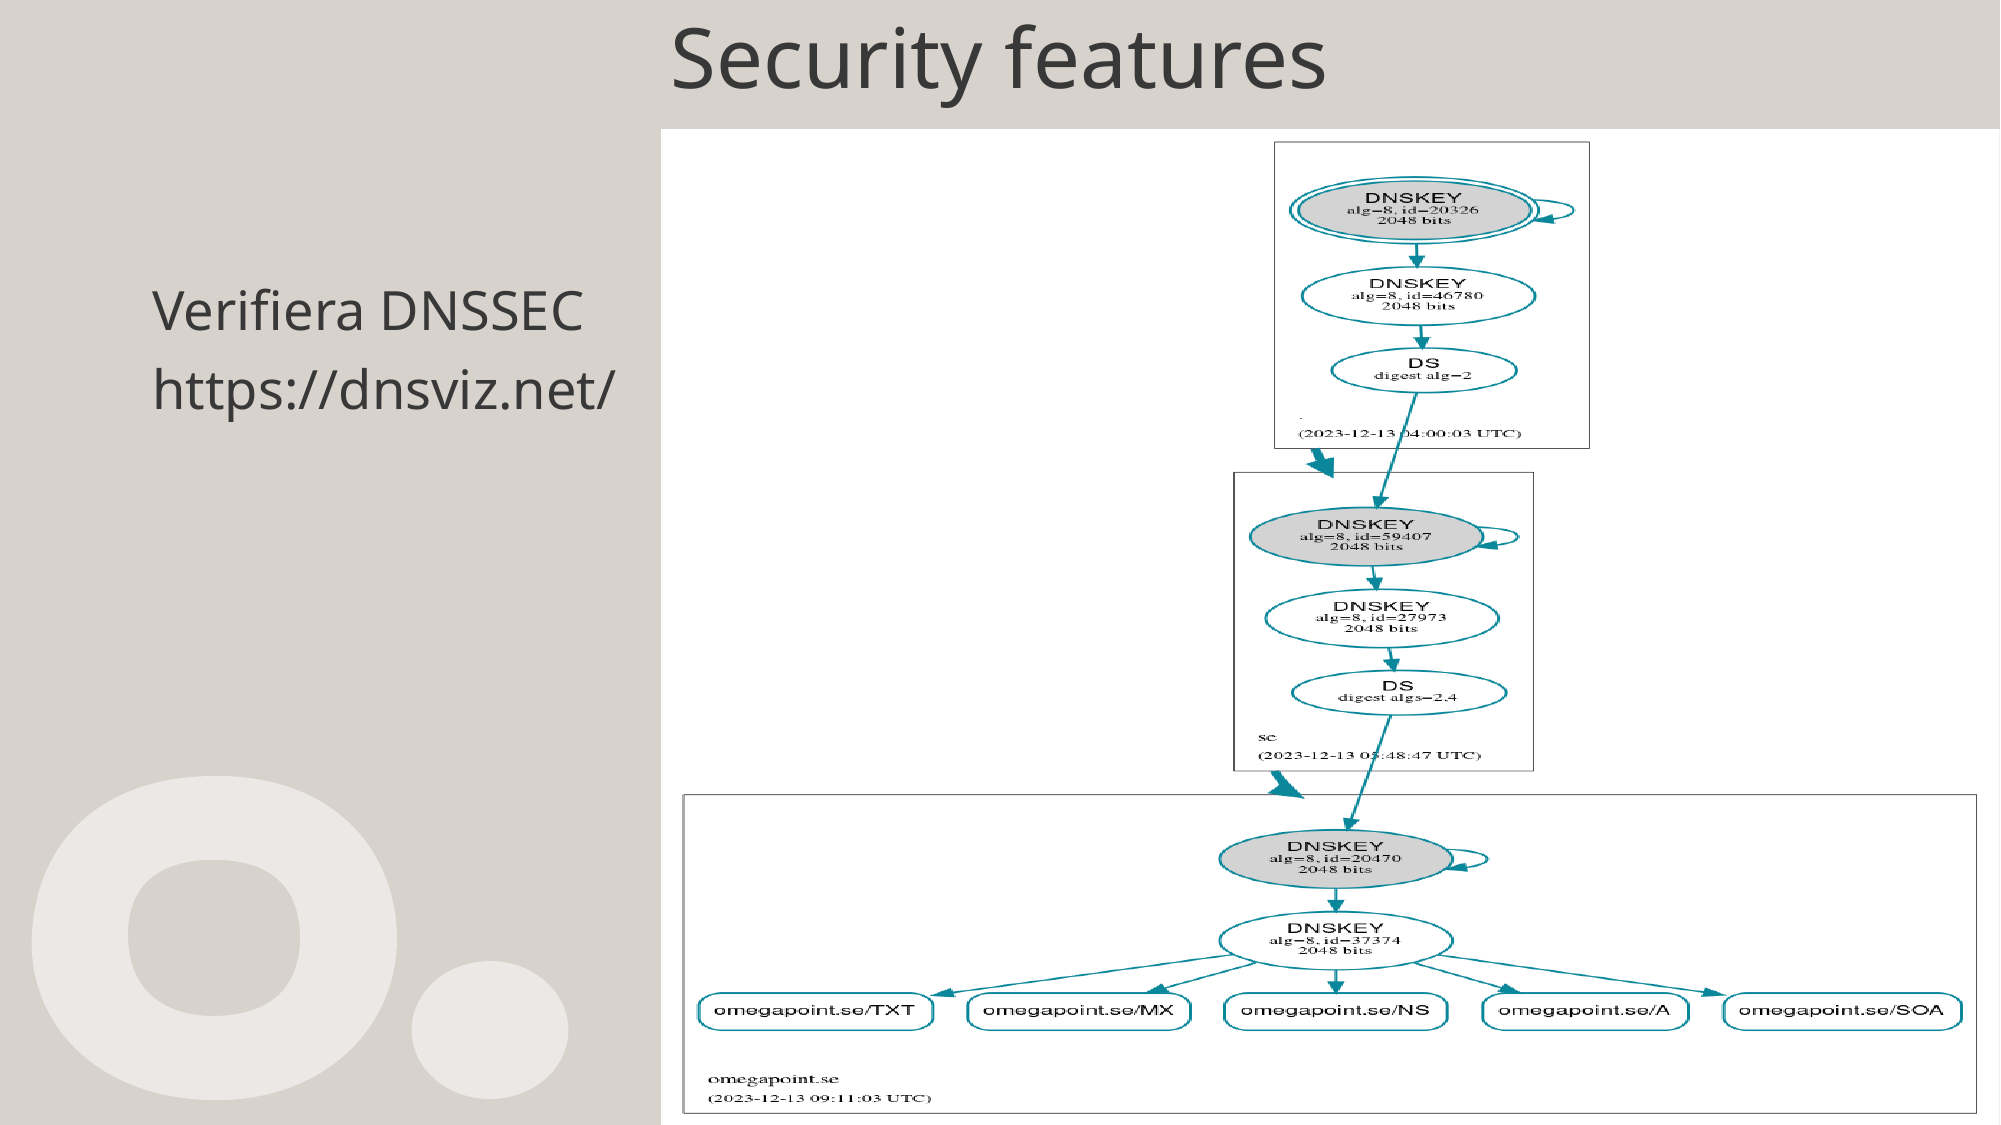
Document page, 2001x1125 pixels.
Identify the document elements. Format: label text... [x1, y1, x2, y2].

title Security features [0, 5, 2000, 119]
picture [661, 129, 2000, 1125]
list Verifiera DNSSEC https://dnsviz.net/ [99, 165, 661, 1075]
